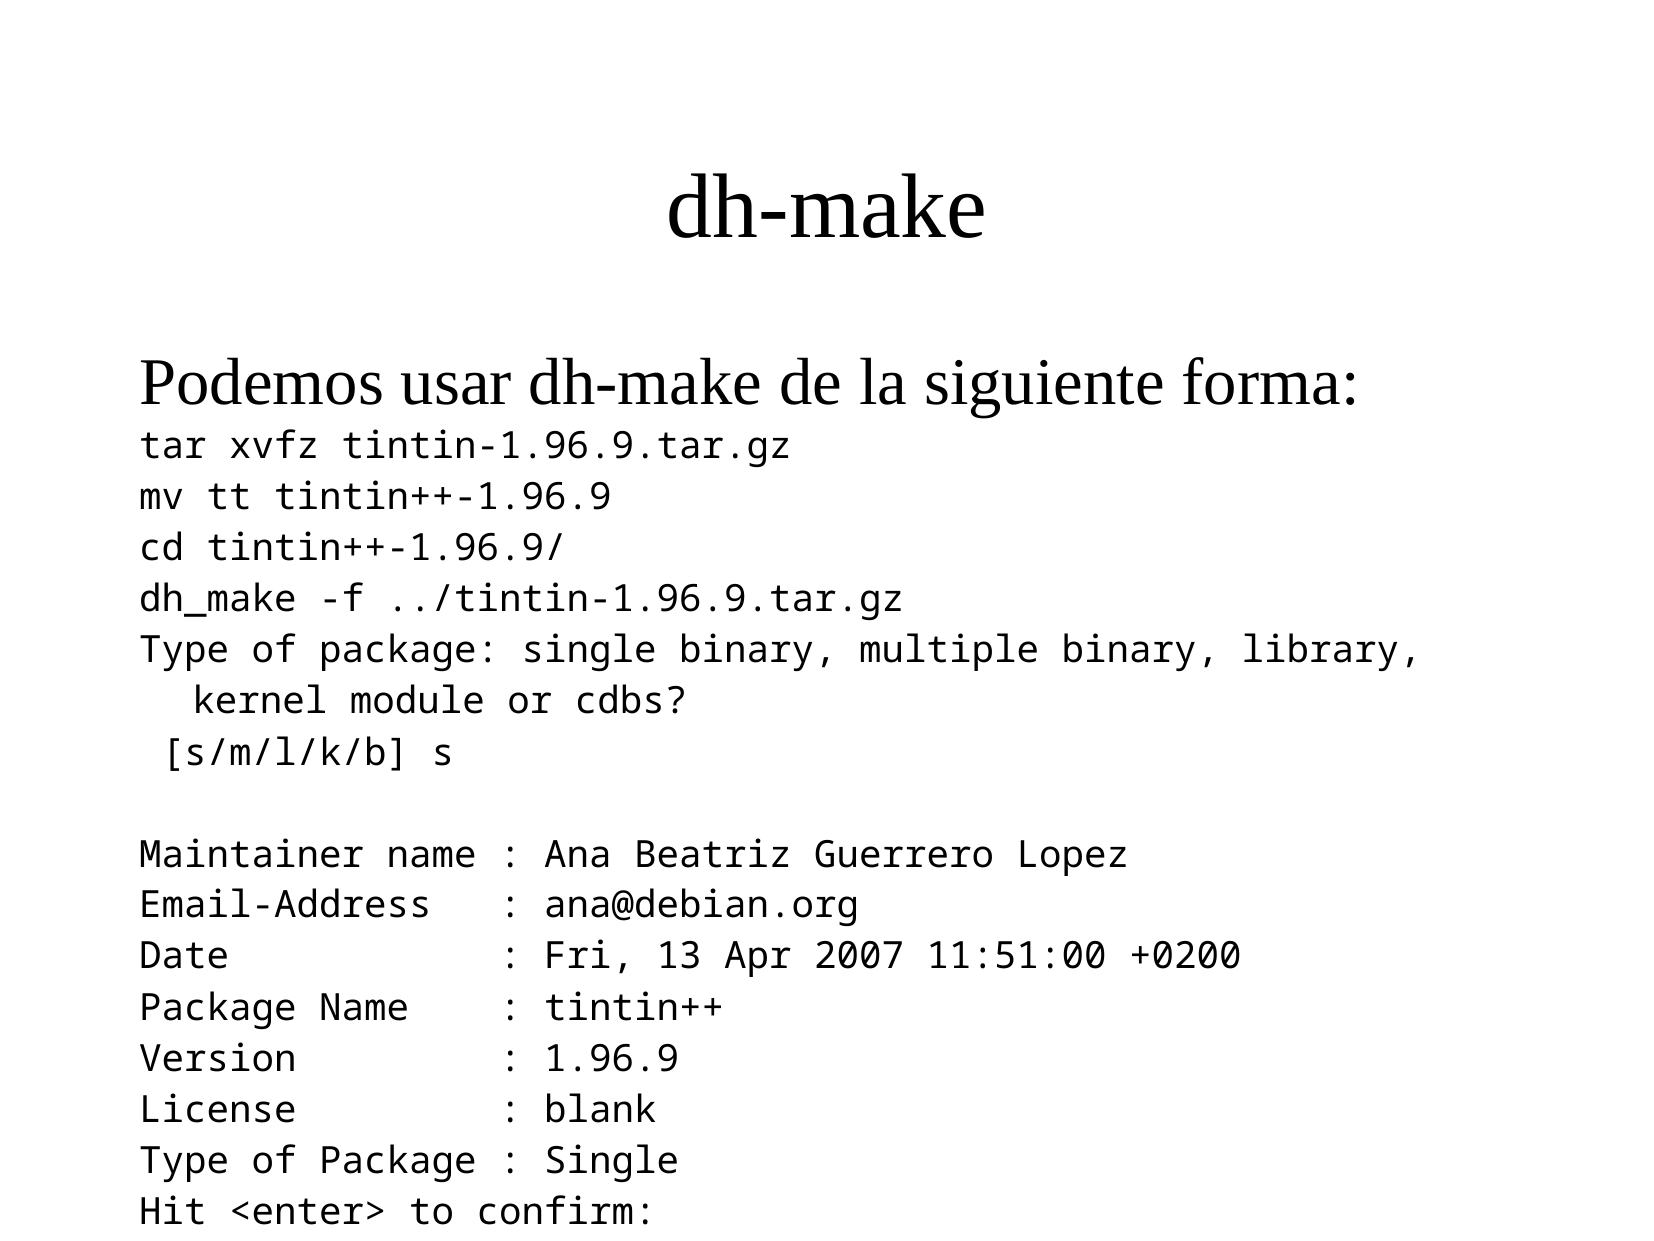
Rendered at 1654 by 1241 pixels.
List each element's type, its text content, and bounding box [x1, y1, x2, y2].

list Podemos usar dh-make de la siguiente forma: tar xvfz tintin-1.96.9.tar.gz mv tt tintin++-1.96.9 cd tintin++-1.96.9/ dh_make -f ../tintin-1.96.9.tar.gz Type of package: single binary, multiple binary, library, kernel module or cdbs? [s/m/l/k/b] s Maintainer name : Ana Beatriz Guerrero Lopez Email-Address : ana@debian.org Date : Fri, 13 Apr 2007 11:51:00 +0200 Package Name : tintin++ Version : 1.96.9 License : blank Type of Package : Single Hit <enter> to confirm: [121, 344, 1534, 1229]
title dh-make [121, 102, 1534, 311]
